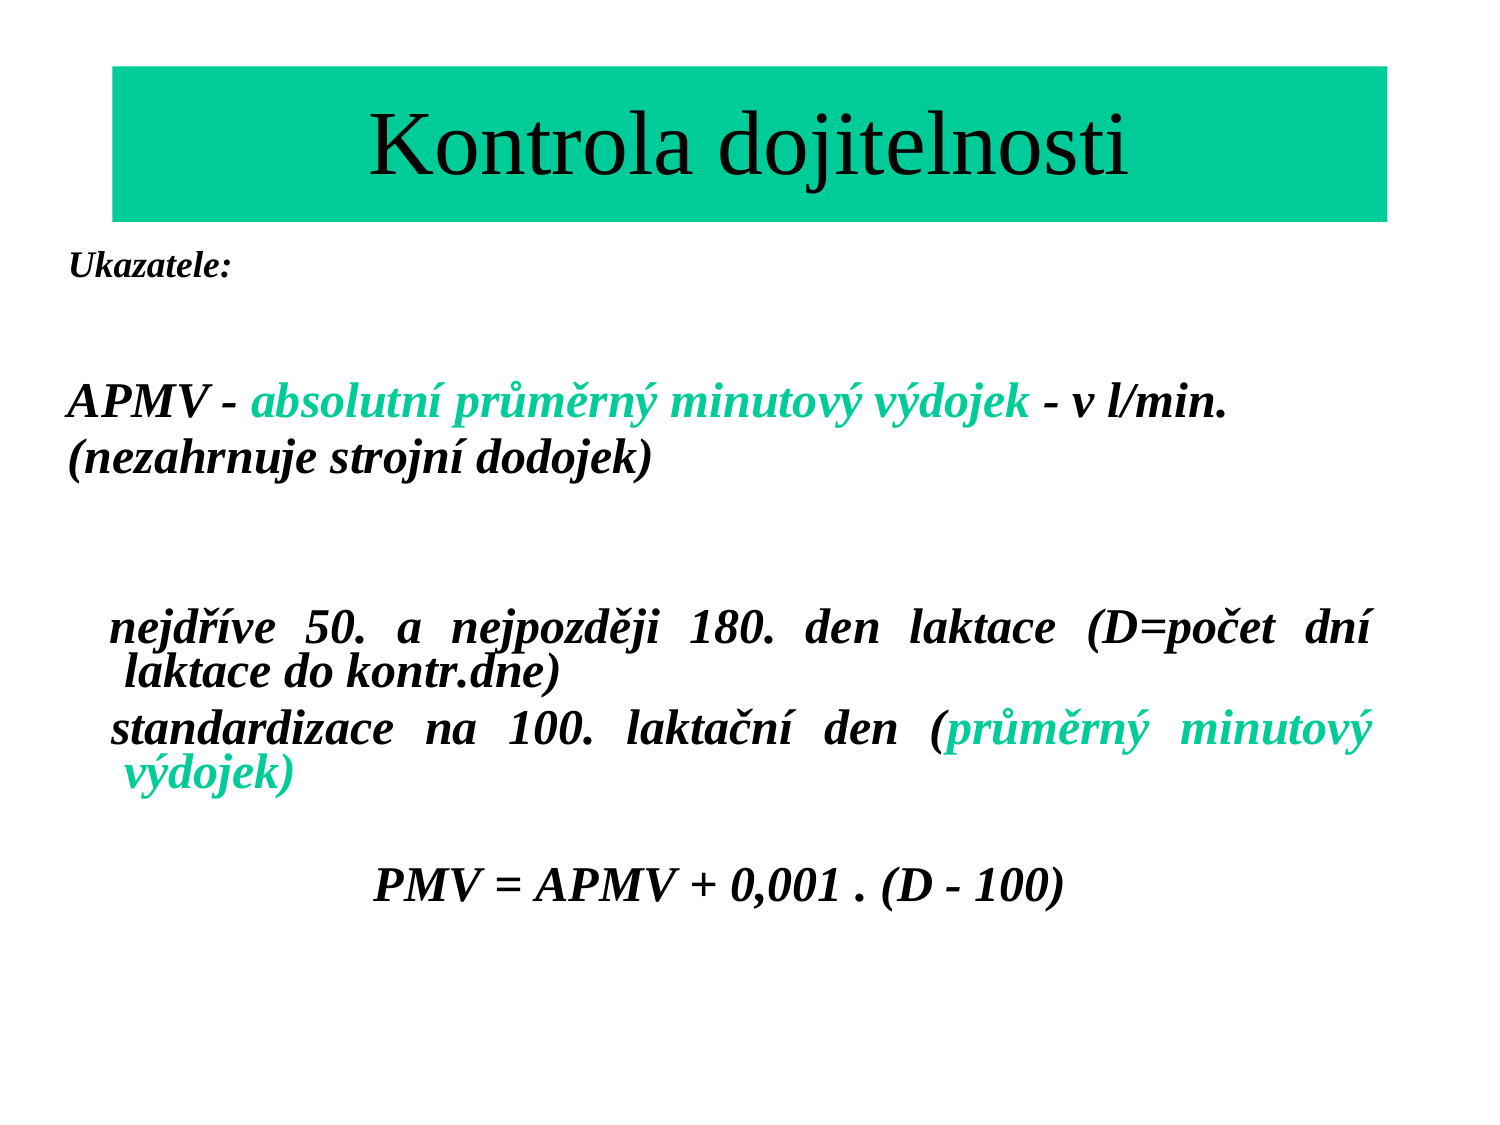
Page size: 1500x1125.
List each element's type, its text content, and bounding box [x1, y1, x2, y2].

title Kontrola dojitelnosti [112, 66, 1388, 222]
list Ukazatele: APMV - absolutní průměrný minutový výdojek - v l/min. (nezahrnuje strojní dodojek) nejdříve 50. a nejpozději 180. den laktace (D=počet dní laktace do kontr.dne) standardizace na 100. laktační den (průměrný minutový výdojek) PMV = APMV + 0,001 . (D - 100) [53, 243, 1388, 1125]
